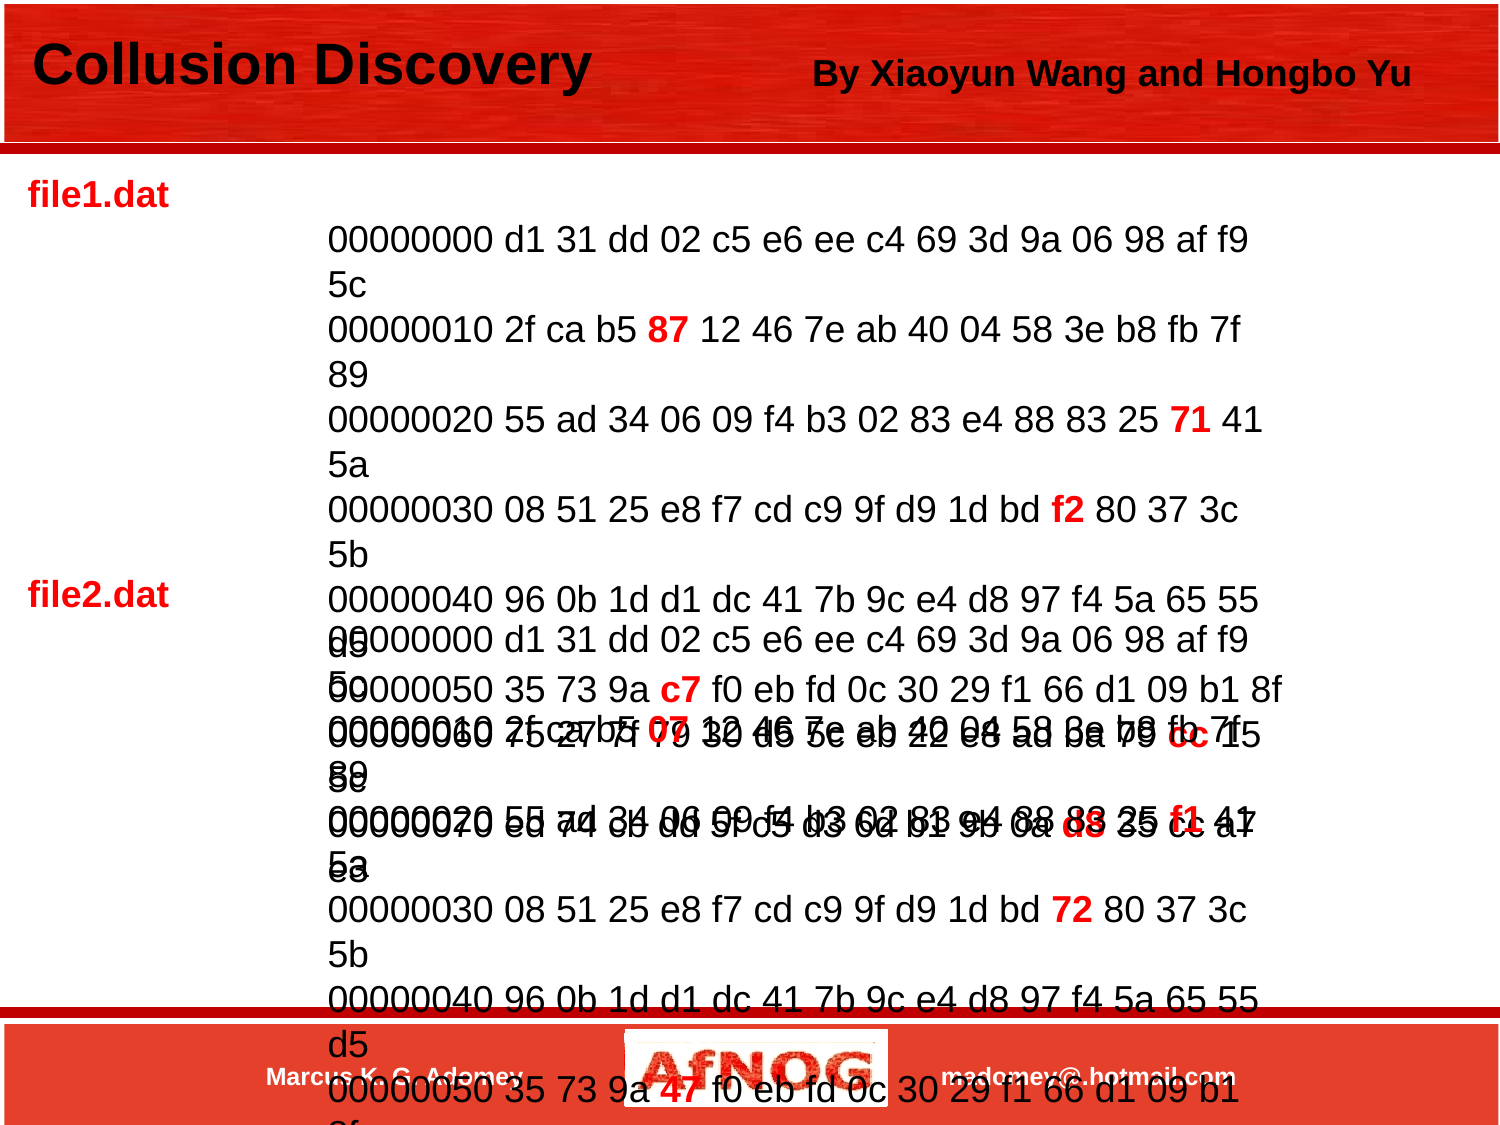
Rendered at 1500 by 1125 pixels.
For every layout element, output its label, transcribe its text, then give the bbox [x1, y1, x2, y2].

text_box file1.dat 00000000 d1 31 dd 02 c5 e6 ee c4 69 3d 9a 06 98 af f9 5c 00000010 2f ca b5 87 12 46 7e ab 40 04 58 3e b8 fb 7f 89 00000020 55 ad 34 06 09 f4 b3 02 83 e4 88 83 25 71 41 5a 00000030 08 51 25 e8 f7 cd c9 9f d9 1d bd f2 80 37 3c 5b 00000040 96 0b 1d d1 dc 41 7b 9c e4 d8 97 f4 5a 65 55 d5 00000050 35 73 9a c7 f0 eb fd 0c 30 29 f1 66 d1 09 b1 8f 00000060 75 27 7f 79 30 d5 5c eb 22 e8 ad ba 79 cc 15 5c 00000070 ed 74 cb dd 5f c5 d3 6d b1 9b 0a d8 35 cc a7 e3 [12, 162, 1301, 587]
text_box Collusion Discovery [17, 19, 999, 105]
text_box file2.dat 00000000 d1 31 dd 02 c5 e6 ee c4 69 3d 9a 06 98 af f9 5c 00000010 2f ca b5 07 12 46 7e ab 40 04 58 3e b8 fb 7f 89 00000020 55 ad 34 06 09 f4 b3 02 83 e4 88 83 25 f1 41 5a 00000030 08 51 25 e8 f7 cd c9 9f d9 1d bd 72 80 37 3c 5b 00000040 96 0b 1d d1 dc 41 7b 9c e4 d8 97 f4 5a 65 55 d5 00000050 35 73 9a 47 f0 eb fd 0c 30 29 f1 66 d1 09 b1 8f 00000060 75 27 7f 79 30 d5 5c eb 22 e8 ad ba 79 4c 15 5c 00000070 ed 74 cb dd 5f c5 d3 6d b1 9b 0a 58 35 cc a7 e3 [12, 562, 1289, 987]
text_box By Xiaoyun Wang and Hongbo Yu [797, 41, 1447, 102]
